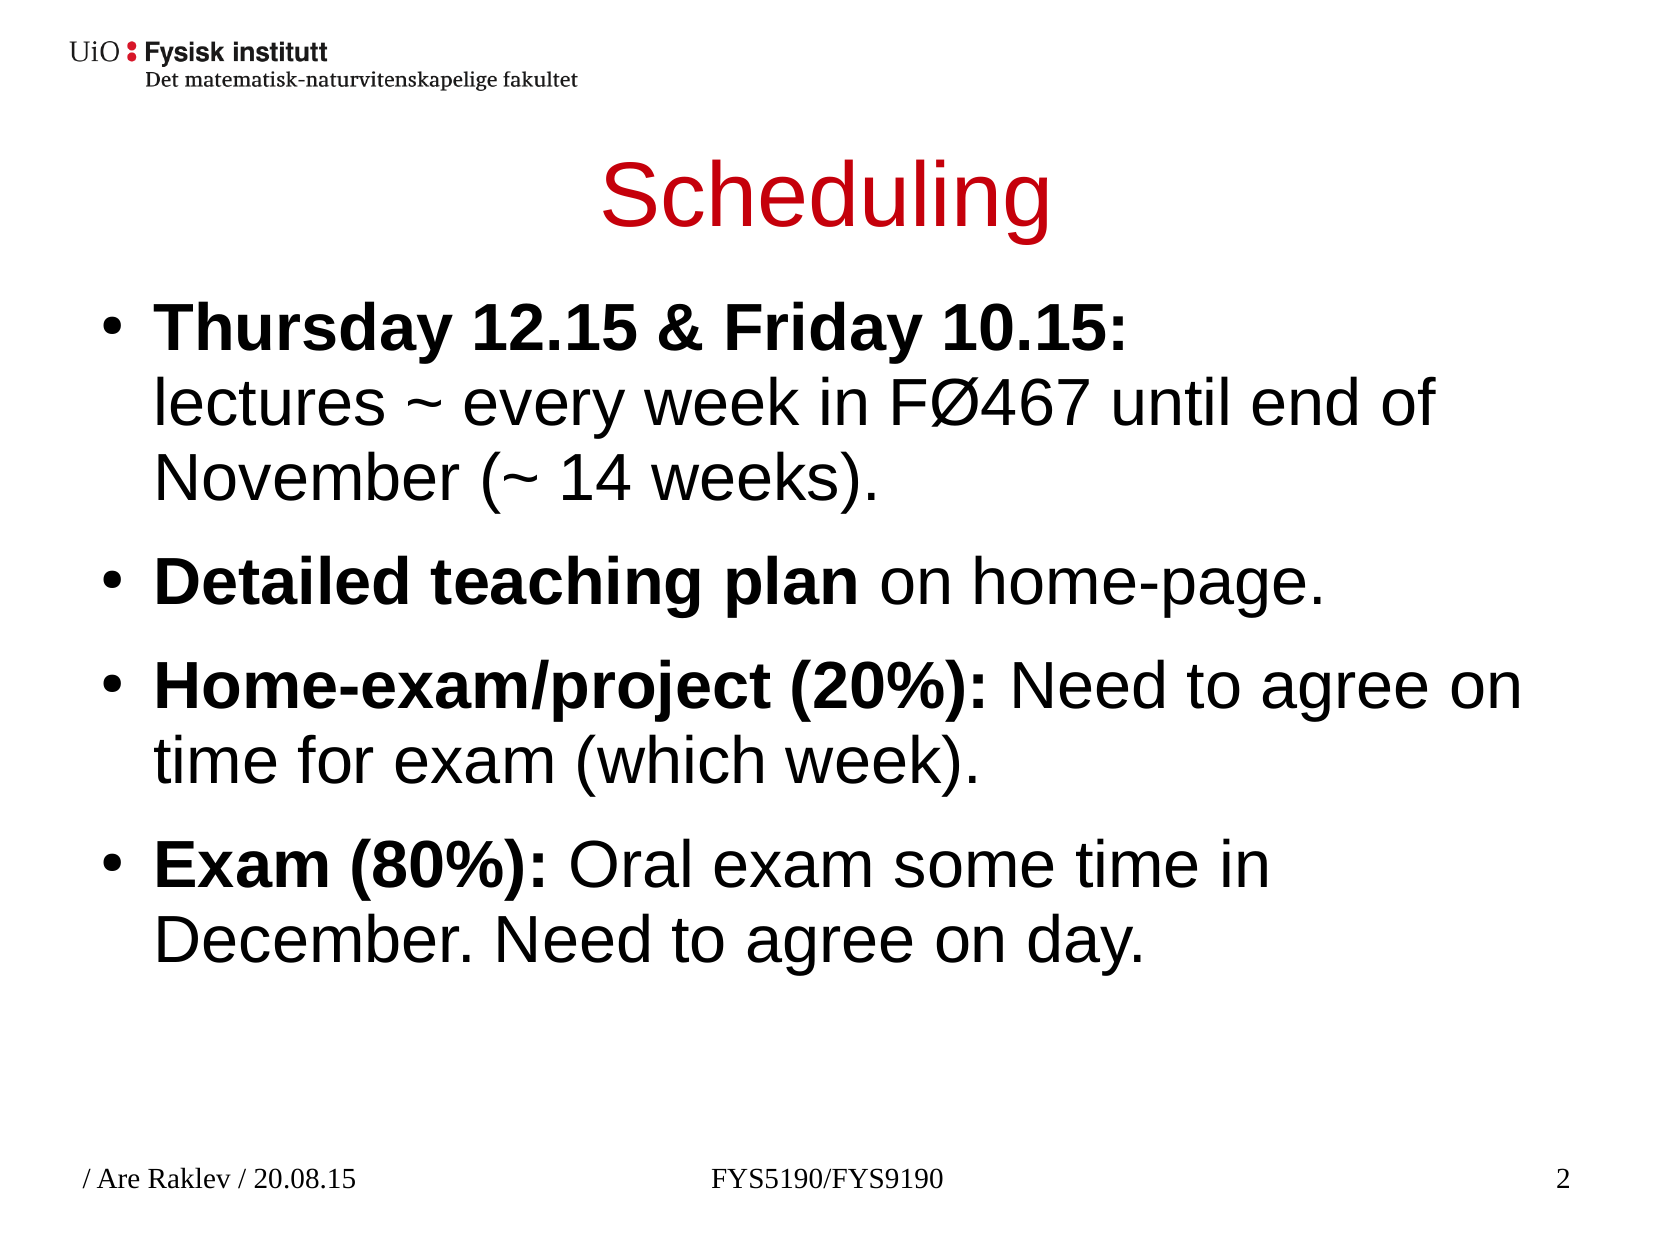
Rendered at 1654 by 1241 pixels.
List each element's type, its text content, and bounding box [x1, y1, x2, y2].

title Scheduling [82, 90, 1571, 290]
list Thursday 12.15 & Friday 10.15: lectures ~ every week in FØ467 until end of November (~ 14 weeks). Detailed teaching plan on home-page. Home-exam/project (20%): Need to agree on time for exam (which week). Exam (80%): Oral exam some time in December. Need to agree on day. [82, 290, 1571, 1094]
picture [68, 37, 581, 93]
